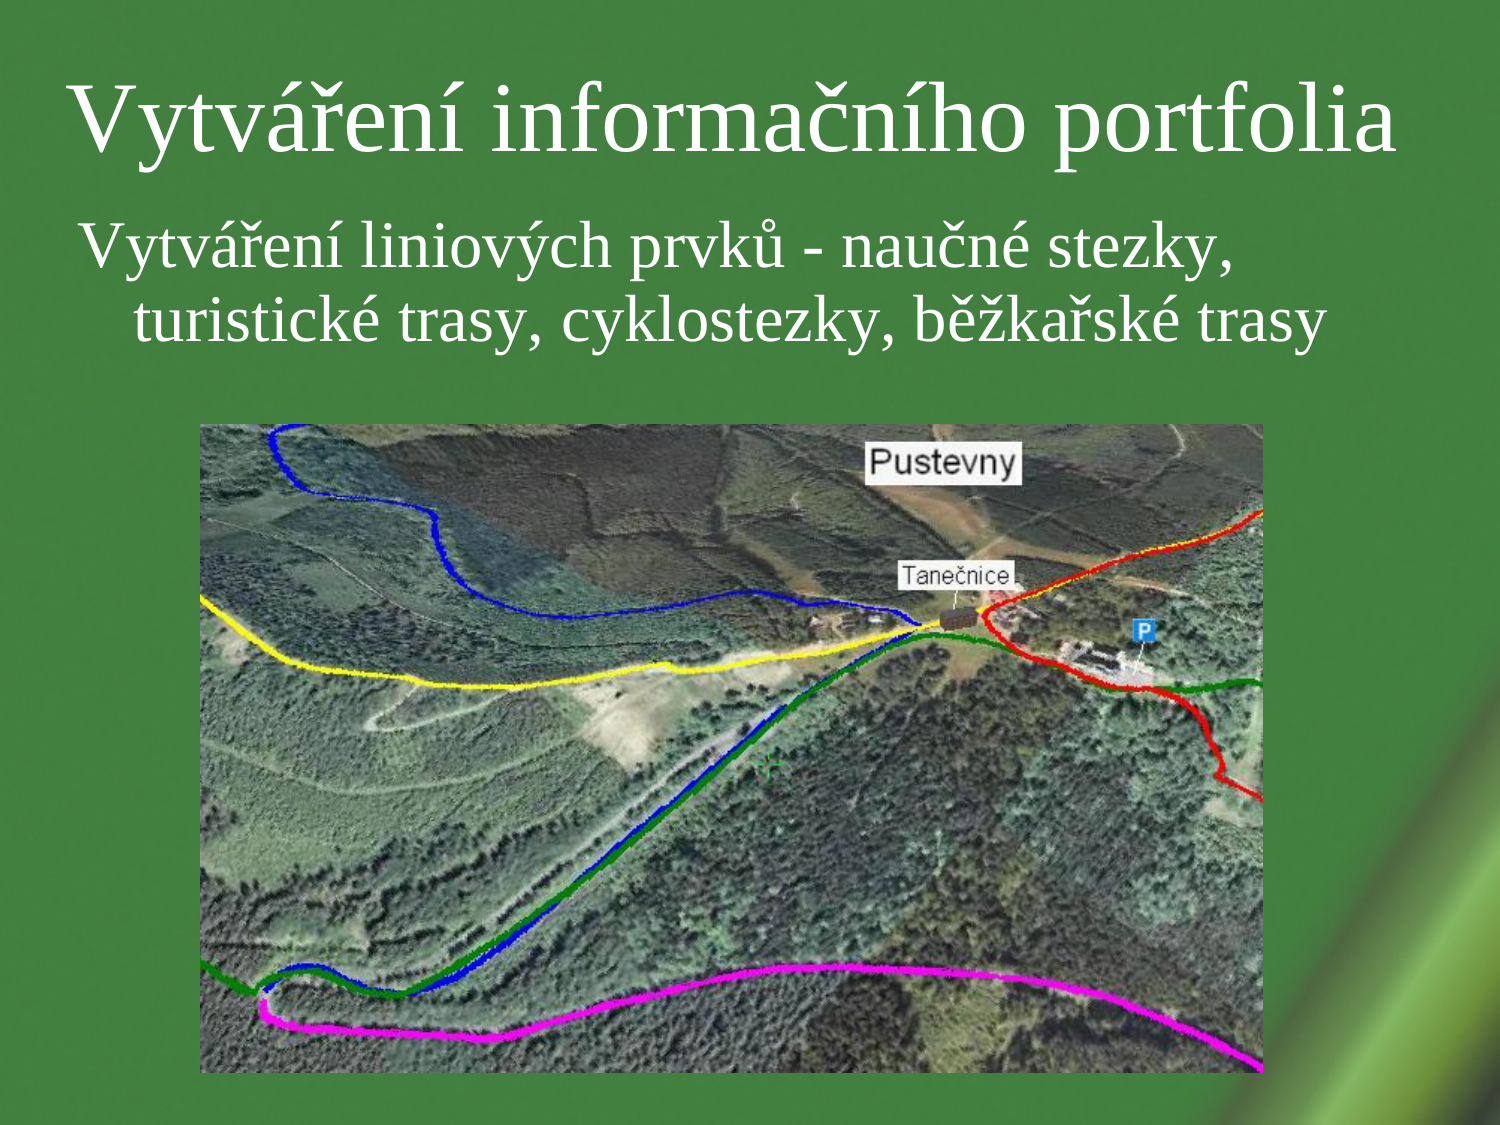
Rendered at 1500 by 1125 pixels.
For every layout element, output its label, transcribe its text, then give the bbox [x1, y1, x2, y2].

title Vytváření informačního portfolia [29, 30, 1436, 205]
list Vytváření liniových prvků - naučné stezky, turistické trasy, cyklostezky, běžkařské trasy [62, 199, 1445, 407]
picture [0, 0, 1500, 1125]
